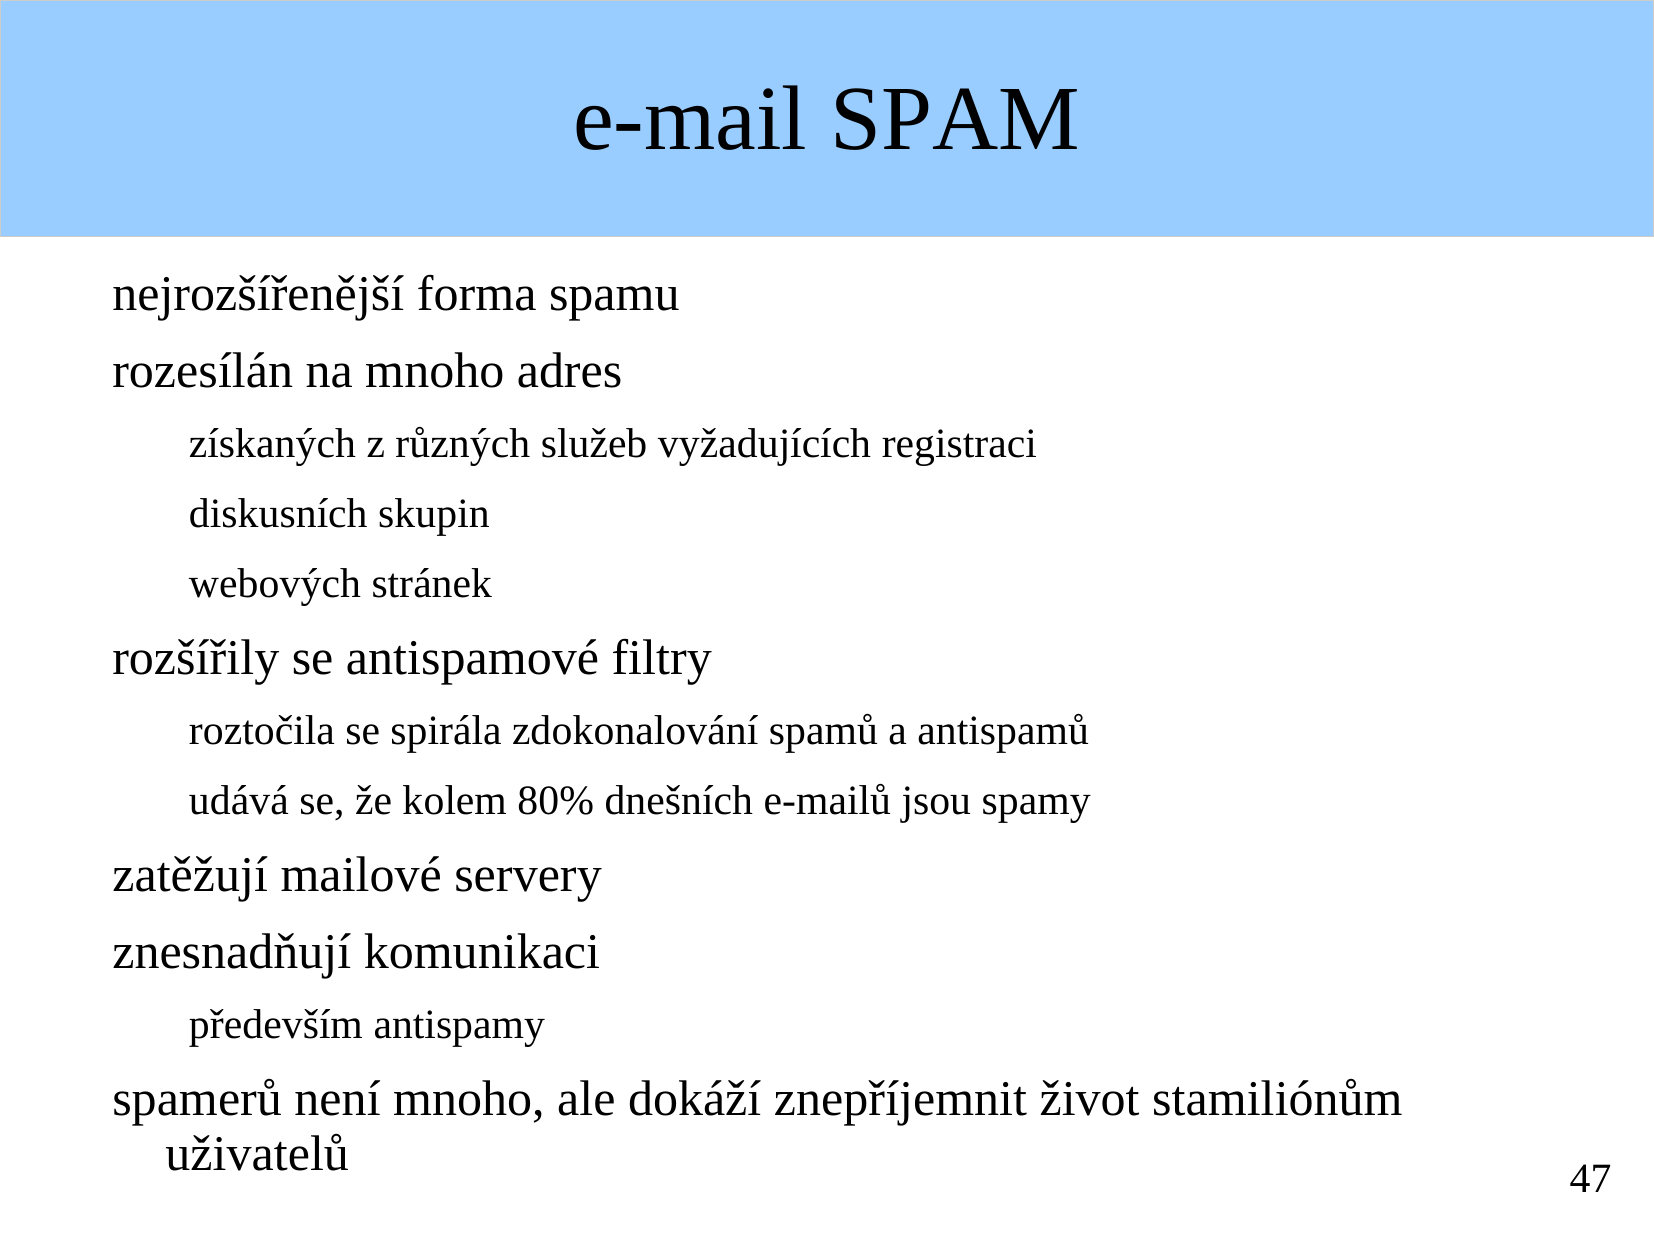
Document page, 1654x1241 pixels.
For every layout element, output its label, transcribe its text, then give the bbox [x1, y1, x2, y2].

list nejrozšířenější forma spamu rozesílán na mnoho adres získaných z různých služeb vyžadujících registraci diskusních skupin webových stránek rozšířily se antispamové filtry roztočila se spirála zdokonalování spamů a antispamů udává se, že kolem 80% dnešních e-mailů jsou spamy zatěžují mailové servery znesnadňují komunikaci především antispamy spamerů není mnoho, ale dokáží znepříjemnit život stamiliónům uživatelů [94, 265, 1571, 1182]
title e-mail SPAM [0, 0, 1654, 237]
